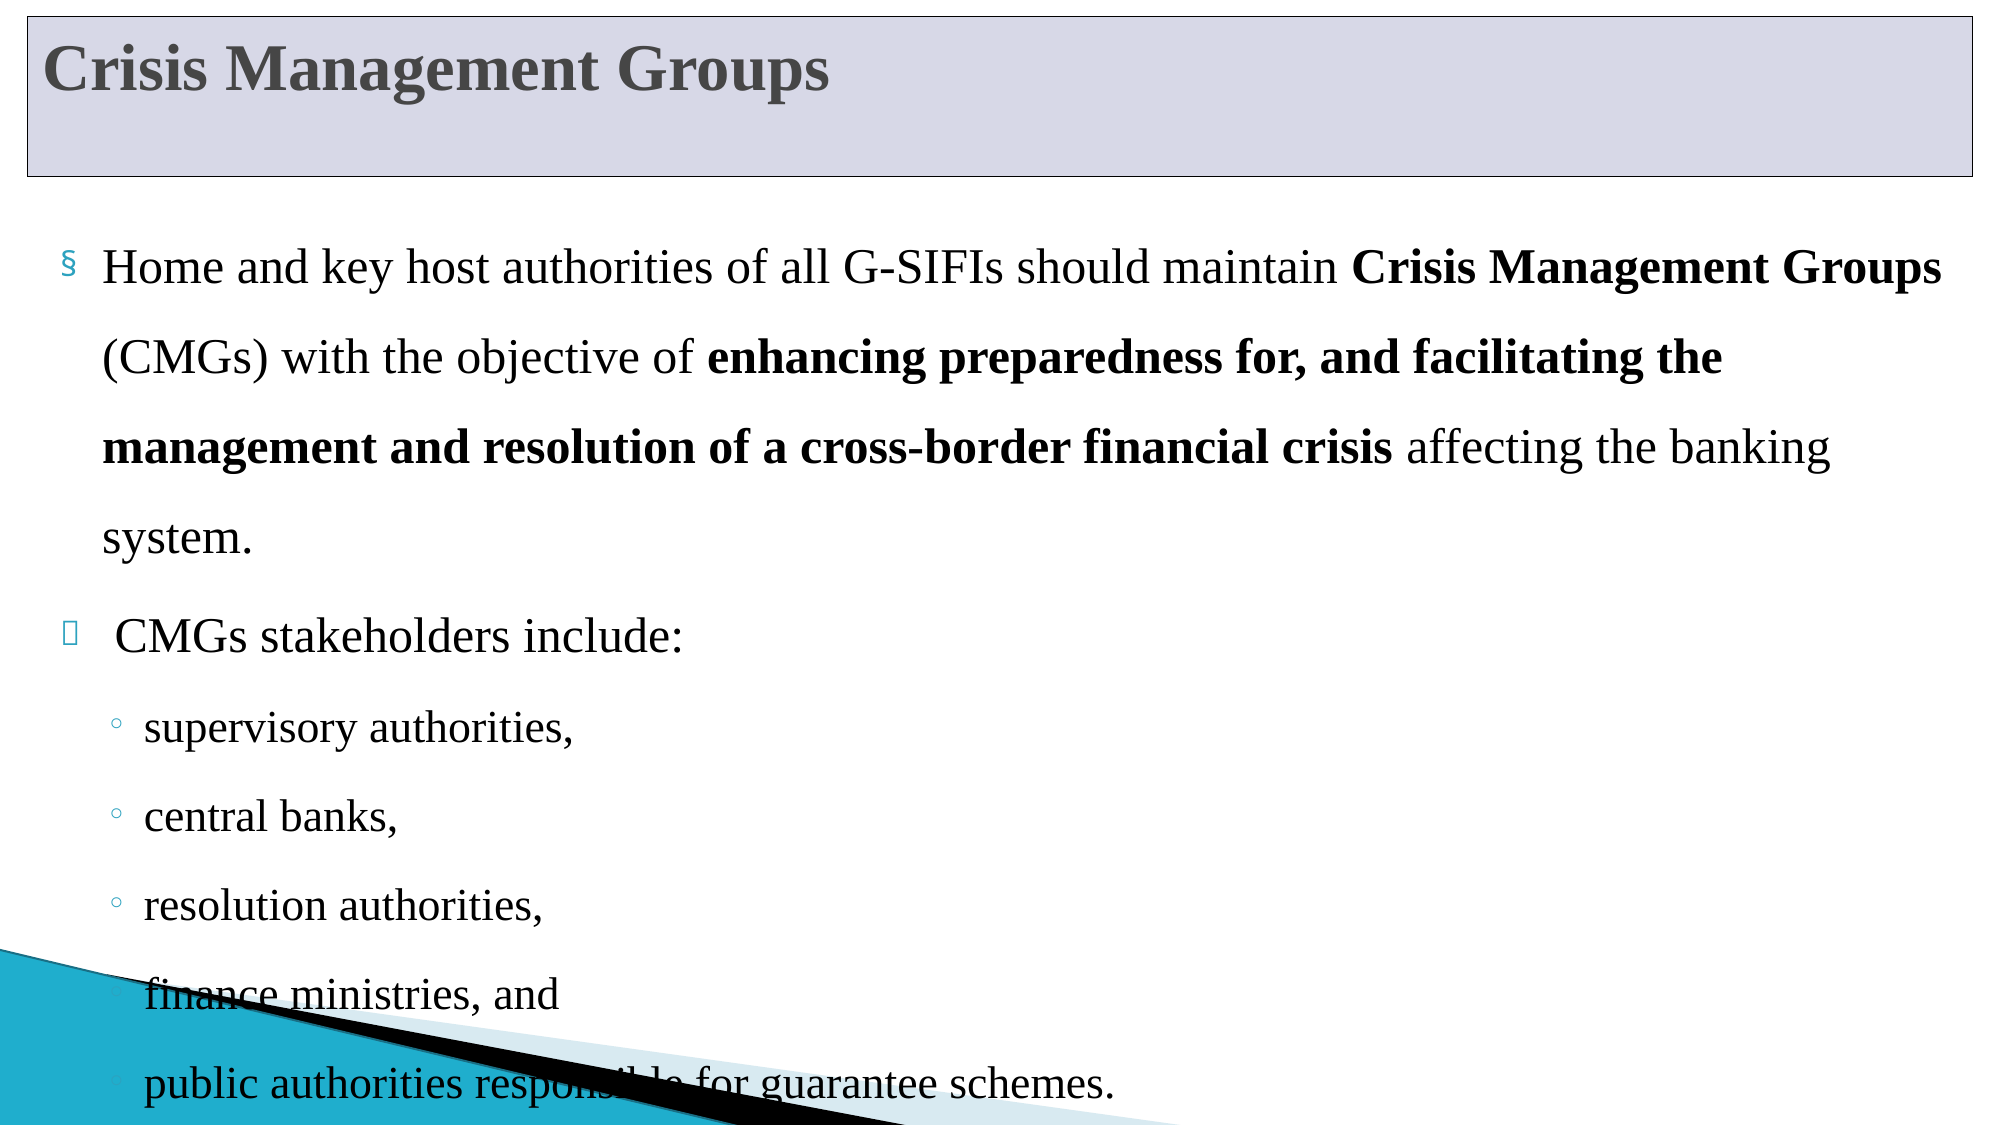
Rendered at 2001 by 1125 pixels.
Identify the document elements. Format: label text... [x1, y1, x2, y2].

title Crisis Management Groups [27, 16, 1973, 177]
list Home and key host authorities of all G-SIFIs should maintain Crisis Management Groups (CMGs) with the objective of enhancing preparedness for, and facilitating the management and resolution of a cross-border financial crisis affecting the banking system. CMGs stakeholders include: supervisory authorities, central banks, resolution authorities, finance ministries, and public authorities responsible for guarantee schemes. [27, 196, 1973, 1097]
